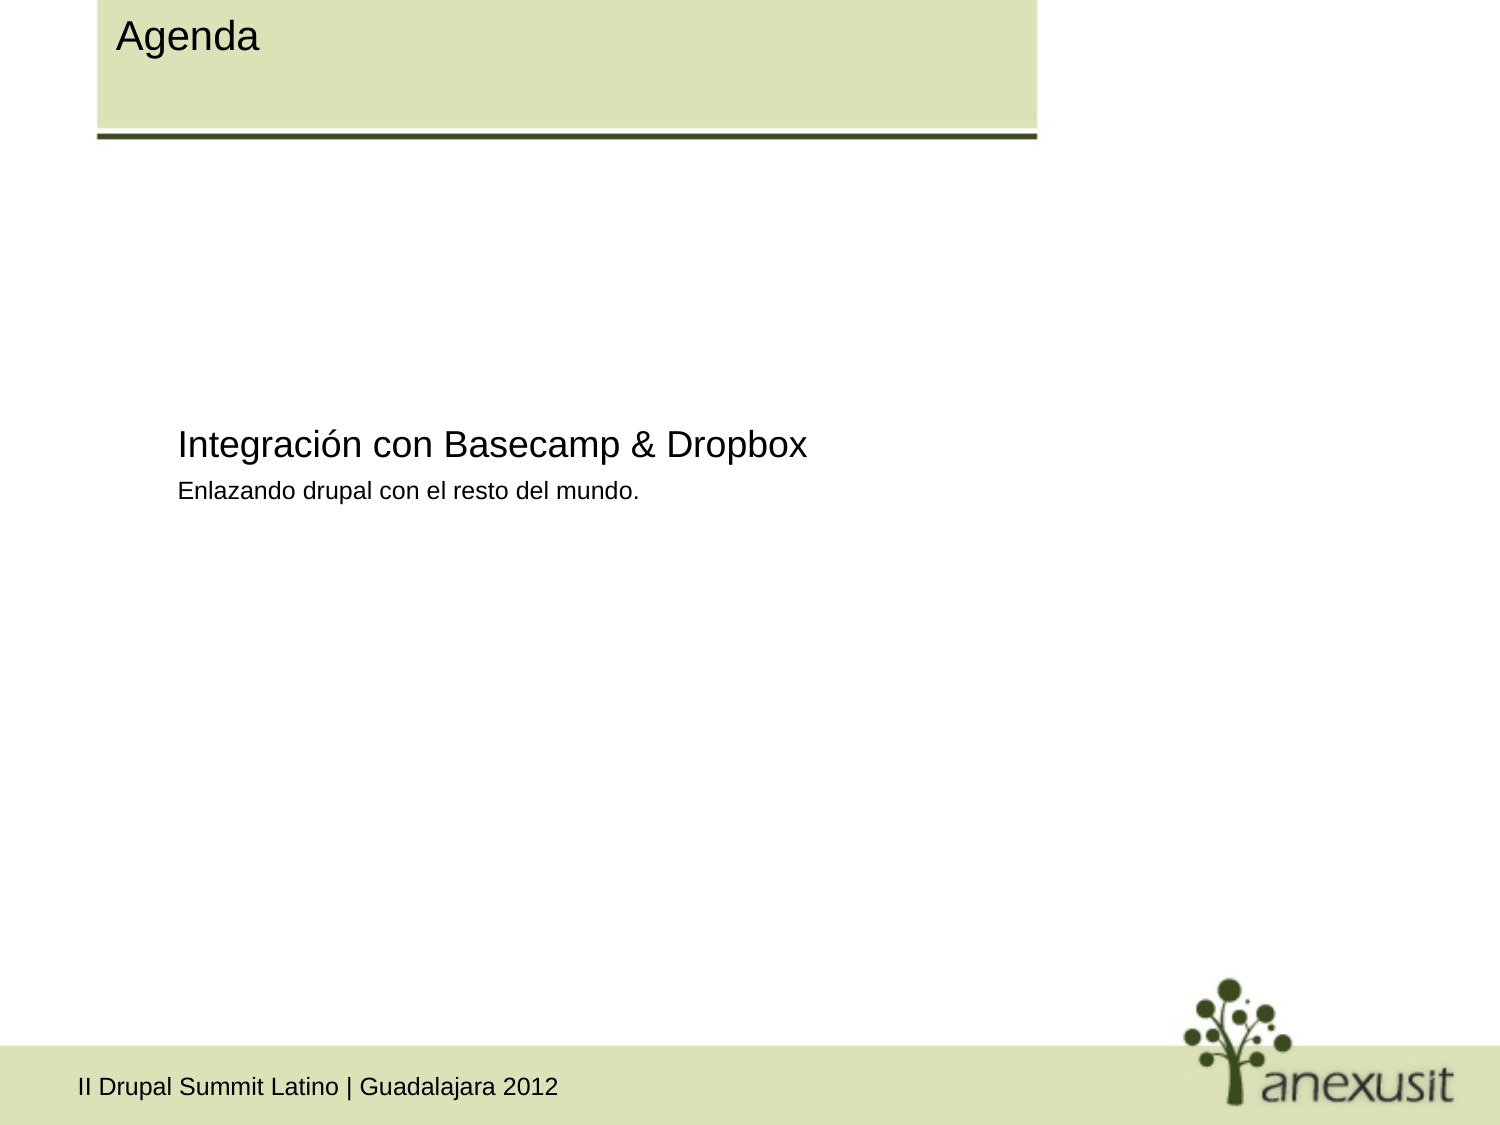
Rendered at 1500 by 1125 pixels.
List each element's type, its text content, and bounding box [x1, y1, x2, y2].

text_box Integración con Basecamp & Dropbox Enlazando drupal con el resto del mundo. [162, 412, 850, 563]
text_box II Drupal Summit Latino | Guadalajara 2012 [62, 1062, 1063, 1109]
picture [0, 0, 1500, 1125]
text_box Agenda [100, 0, 827, 119]
